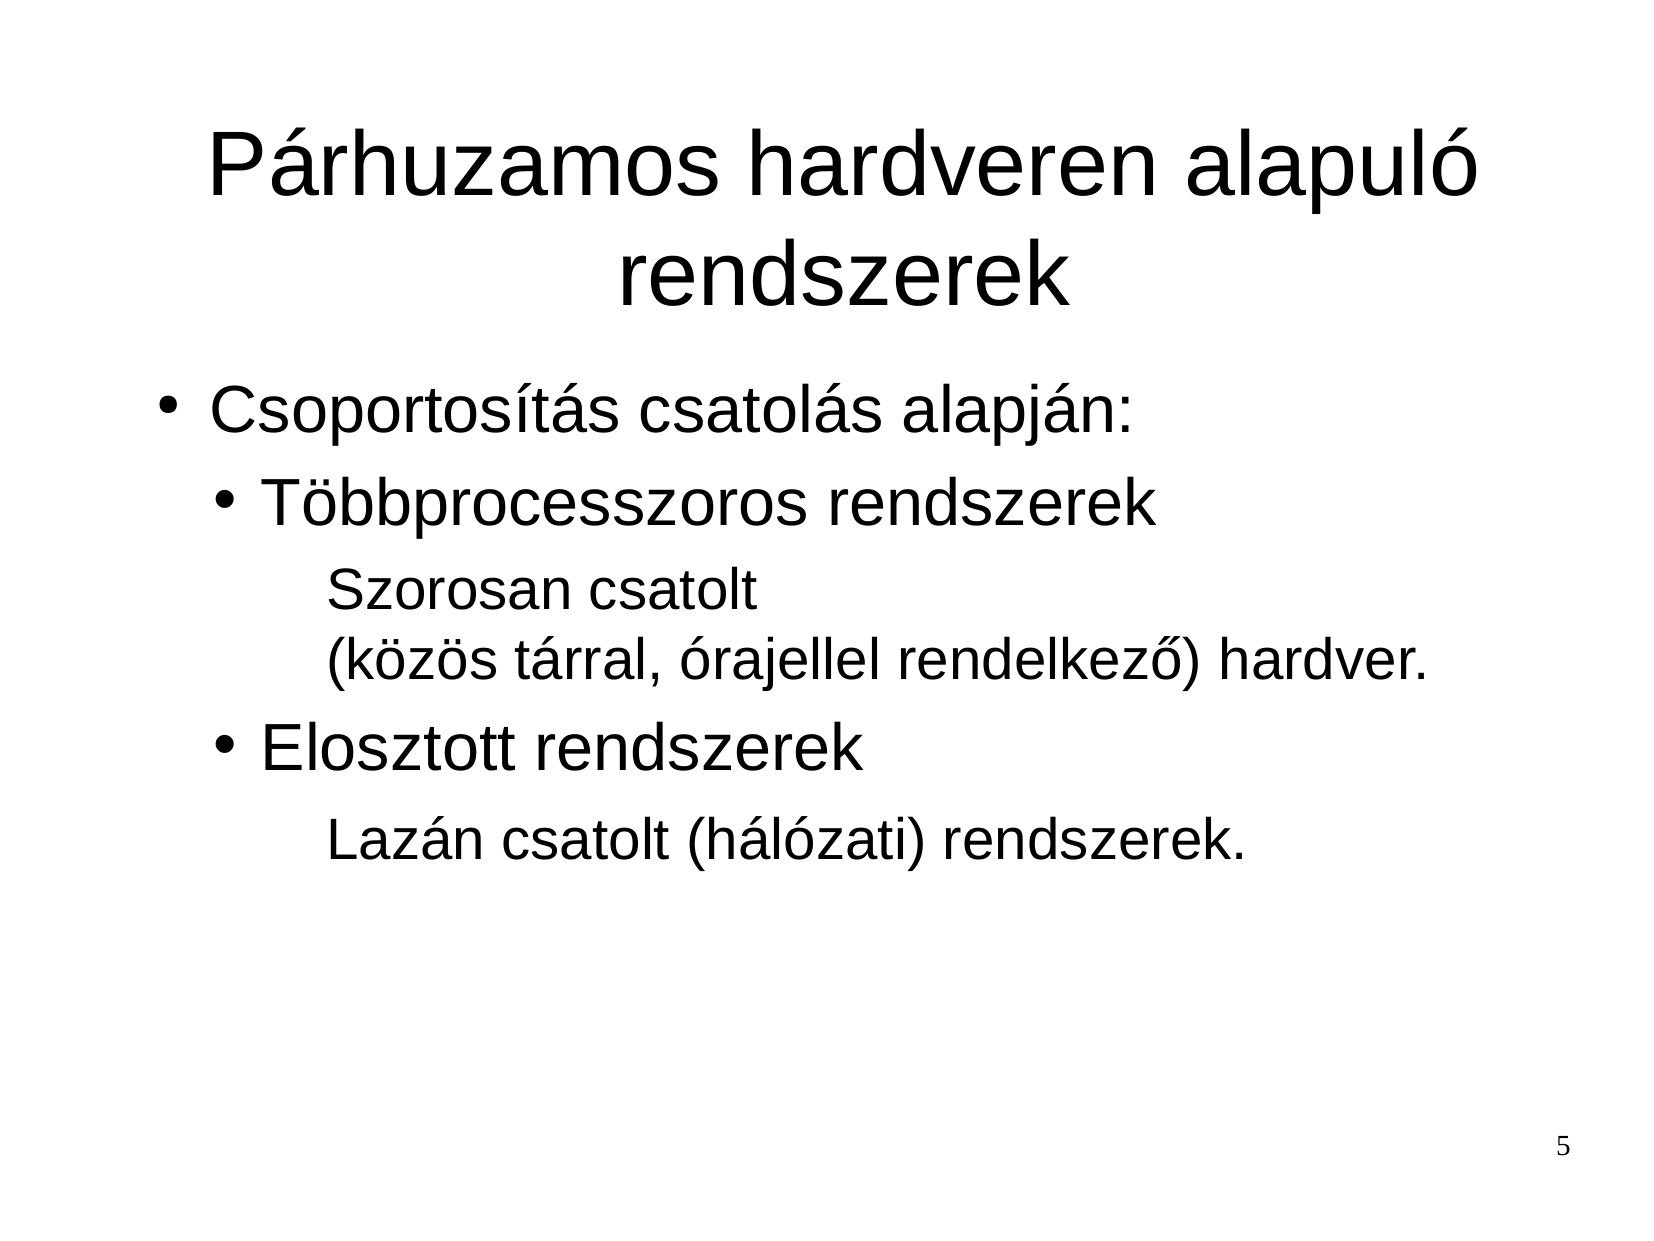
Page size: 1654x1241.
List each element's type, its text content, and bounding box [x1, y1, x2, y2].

title Párhuzamos hardveren alapuló rendszerek [124, 110, 1530, 317]
list Csoportosítás csatolás alapján: Többprocesszoros rendszerek Szorosan csatolt (közös tárral, órajellel rendelkező) hardver. Elosztott rendszerek Lazán csatolt (hálózati) rendszerek. [124, 358, 1530, 1103]
